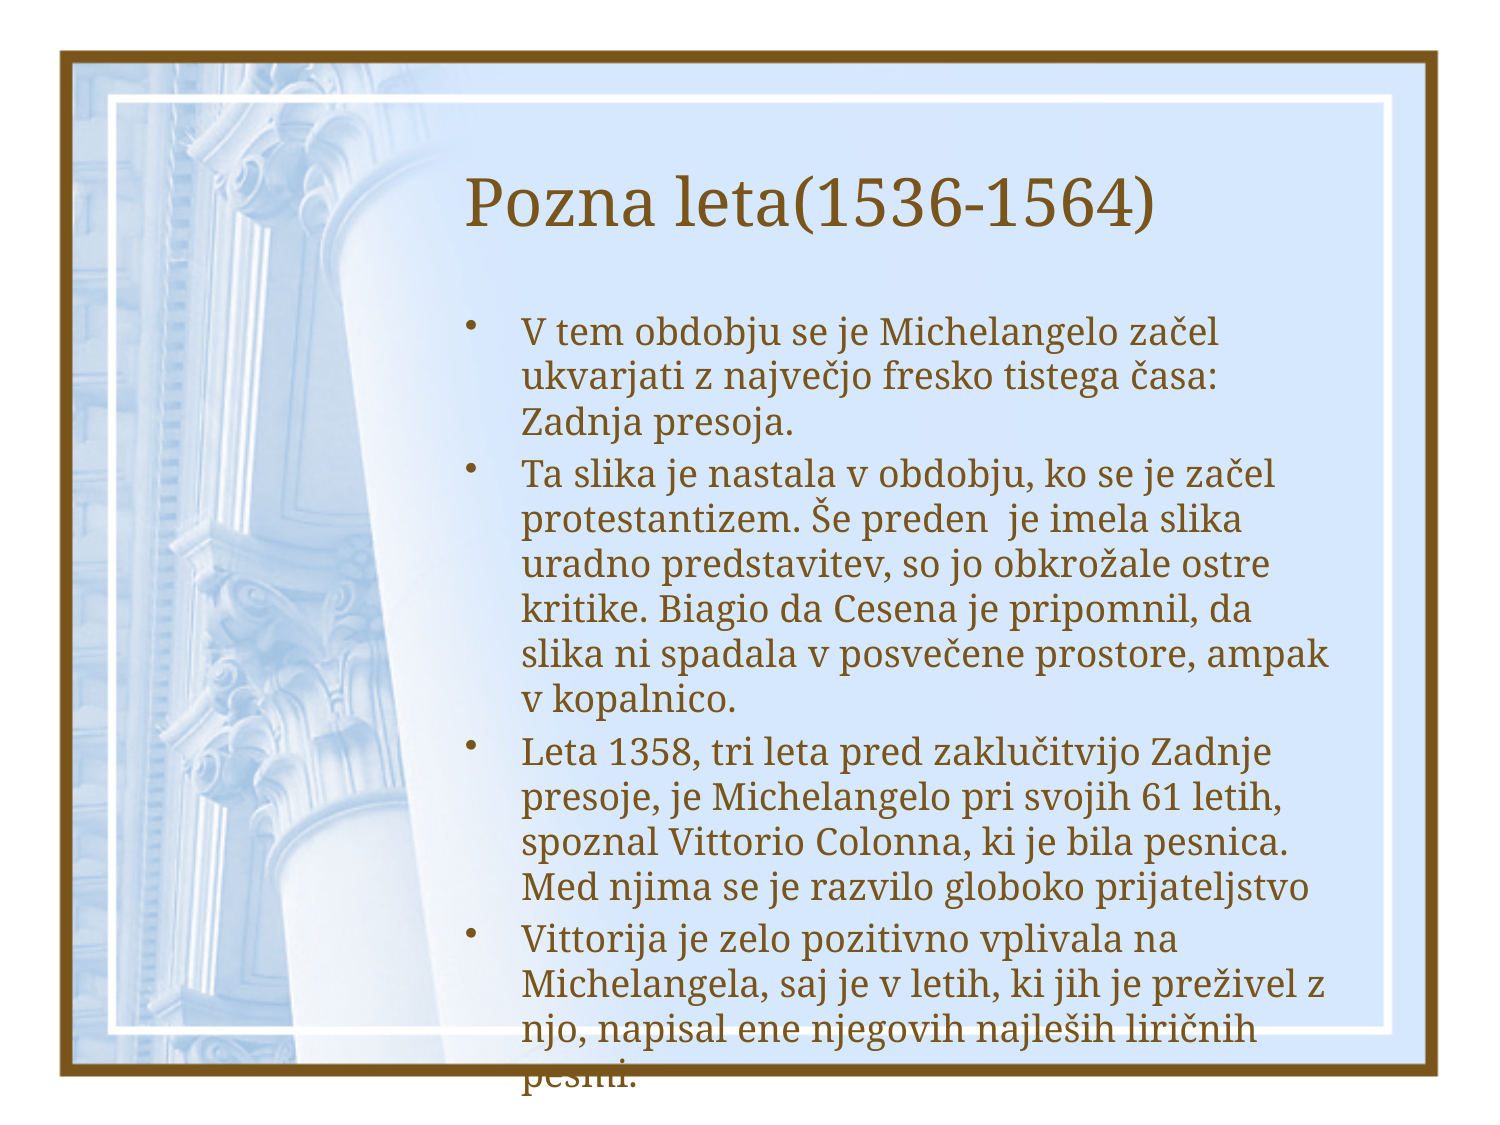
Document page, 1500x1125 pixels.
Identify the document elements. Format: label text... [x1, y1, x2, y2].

list V tem obdobju se je Michelangelo začel ukvarjati z največjo fresko tistega časa: Zadnja presoja. Ta slika je nastala v obdobju, ko se je začel protestantizem. Še preden je imela slika uradno predstavitev, so jo obkrožale ostre kritike. Biagio da Cesena je pripomnil, da slika ni spadala v posvečene prostore, ampak v kopalnico. Leta 1358, tri leta pred zaklučitvijo Zadnje presoje, je Michelangelo pri svojih 61 letih, spoznal Vittorio Colonna, ki je bila pesnica. Med njima se je razvilo globoko prijateljstvo Vittorija je zelo pozitivno vplivala na Michelangela, saj je v letih, ki jih je preživel z njo, napisal ene njegovih najleših liričnih pesmi. [449, 299, 1350, 1012]
picture [0, 0, 1500, 1125]
title Pozna leta(1536-1564) [449, 125, 1350, 275]
